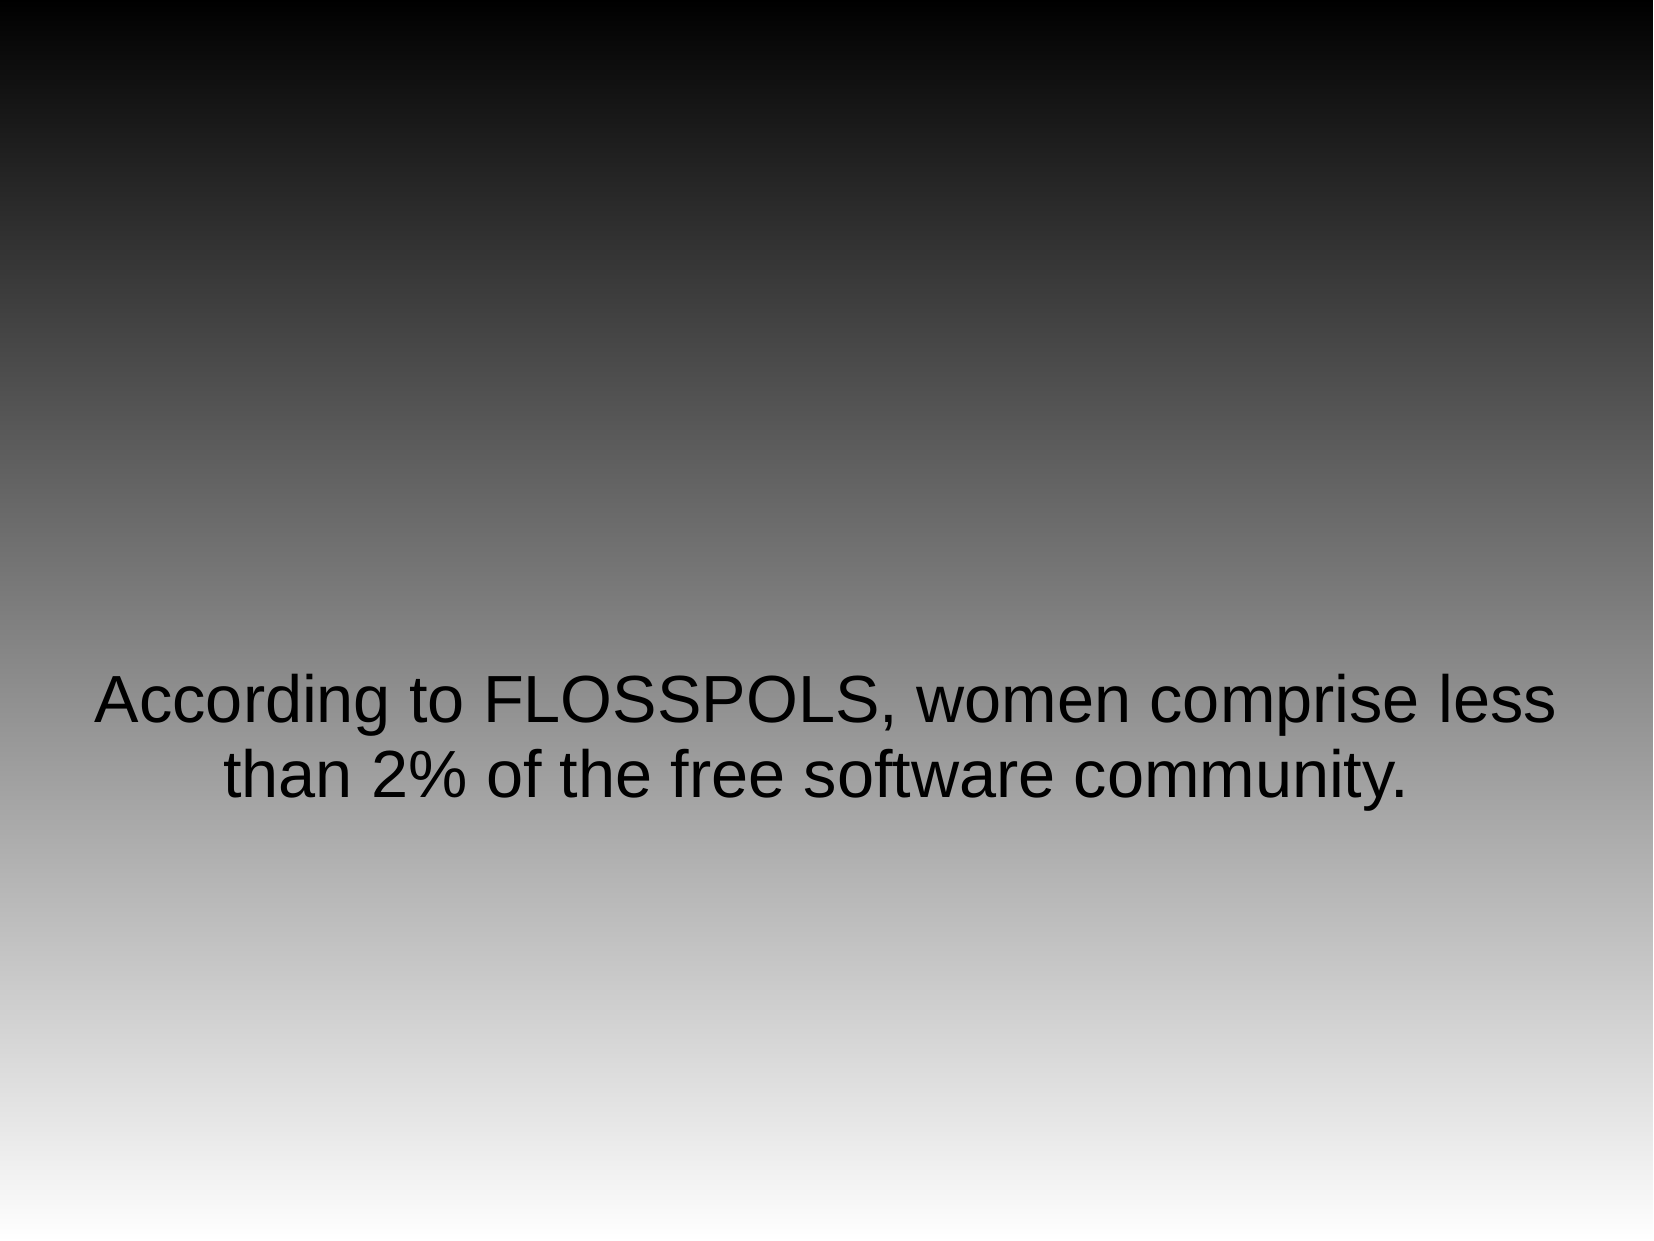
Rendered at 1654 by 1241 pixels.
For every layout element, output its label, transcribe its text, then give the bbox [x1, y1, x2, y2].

title [82, 49, 1571, 257]
subtitle According to FLOSSPOLS, women comprise less than 2% of the free software community. [82, 290, 1571, 1109]
